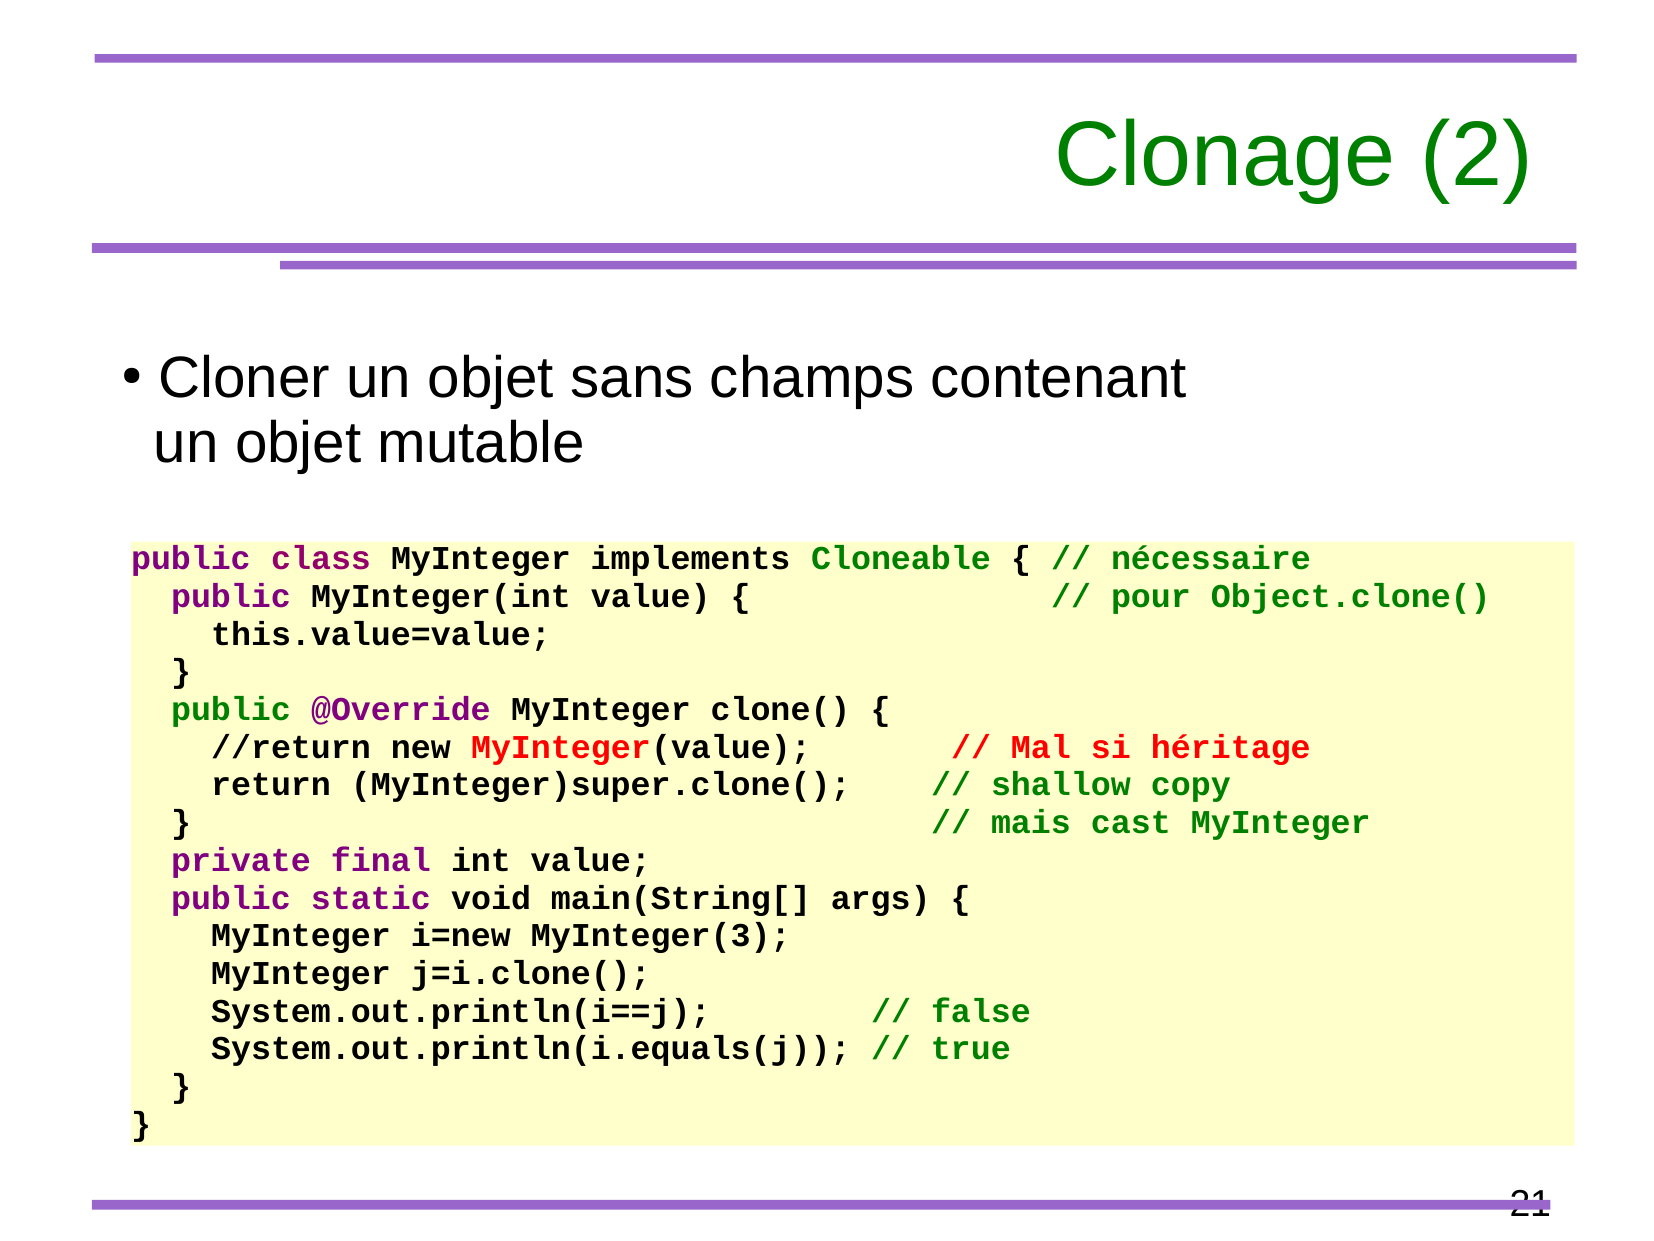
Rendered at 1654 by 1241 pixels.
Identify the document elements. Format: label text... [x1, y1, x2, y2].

text_box public class MyInteger implements Cloneable { // nécessaire public MyInteger(int value) { // pour Object.clone() this.value=value; } public @Override MyInteger clone() { //return new MyInteger(value); // Mal si héritage return (MyInteger)super.clone(); // shallow copy } // mais cast MyInteger private final int value; public static void main(String[] args) { MyInteger i=new MyInteger(3); MyInteger j=i.clone(); System.out.println(i==j); // false System.out.println(i.equals(j)); // true } } [131, 541, 1575, 1146]
list Cloner un objet sans champs contenant un objet mutable [121, 344, 1534, 517]
title Clonage (2) [121, 49, 1534, 257]
